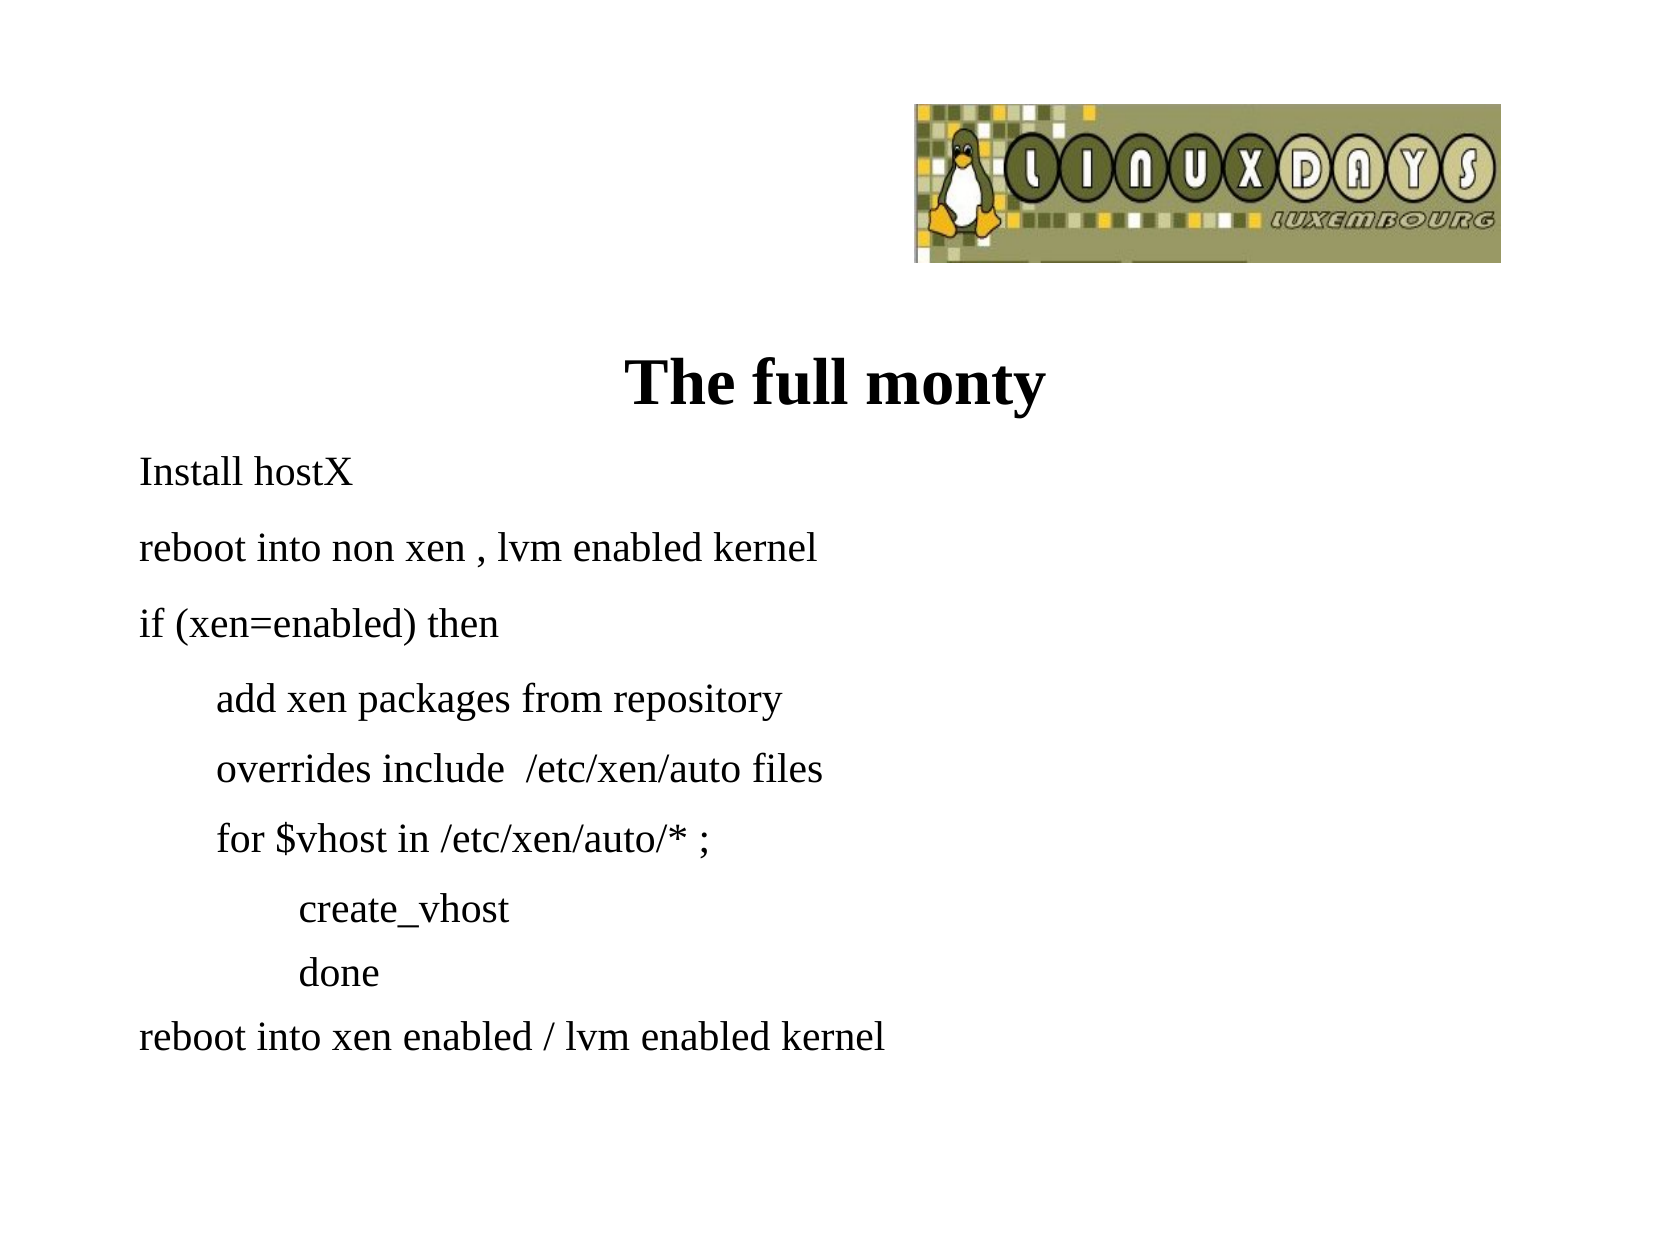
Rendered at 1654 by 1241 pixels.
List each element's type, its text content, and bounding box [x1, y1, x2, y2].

picture [914, 104, 1501, 263]
list The full monty Install hostX reboot into non xen , lvm enabled kernel if (xen=enabled) then add xen packages from repository overrides include /etc/xen/auto files for $vhost in /etc/xen/auto/* ; create_vhost done reboot into xen enabled / lvm enabled kernel [121, 344, 1534, 1241]
